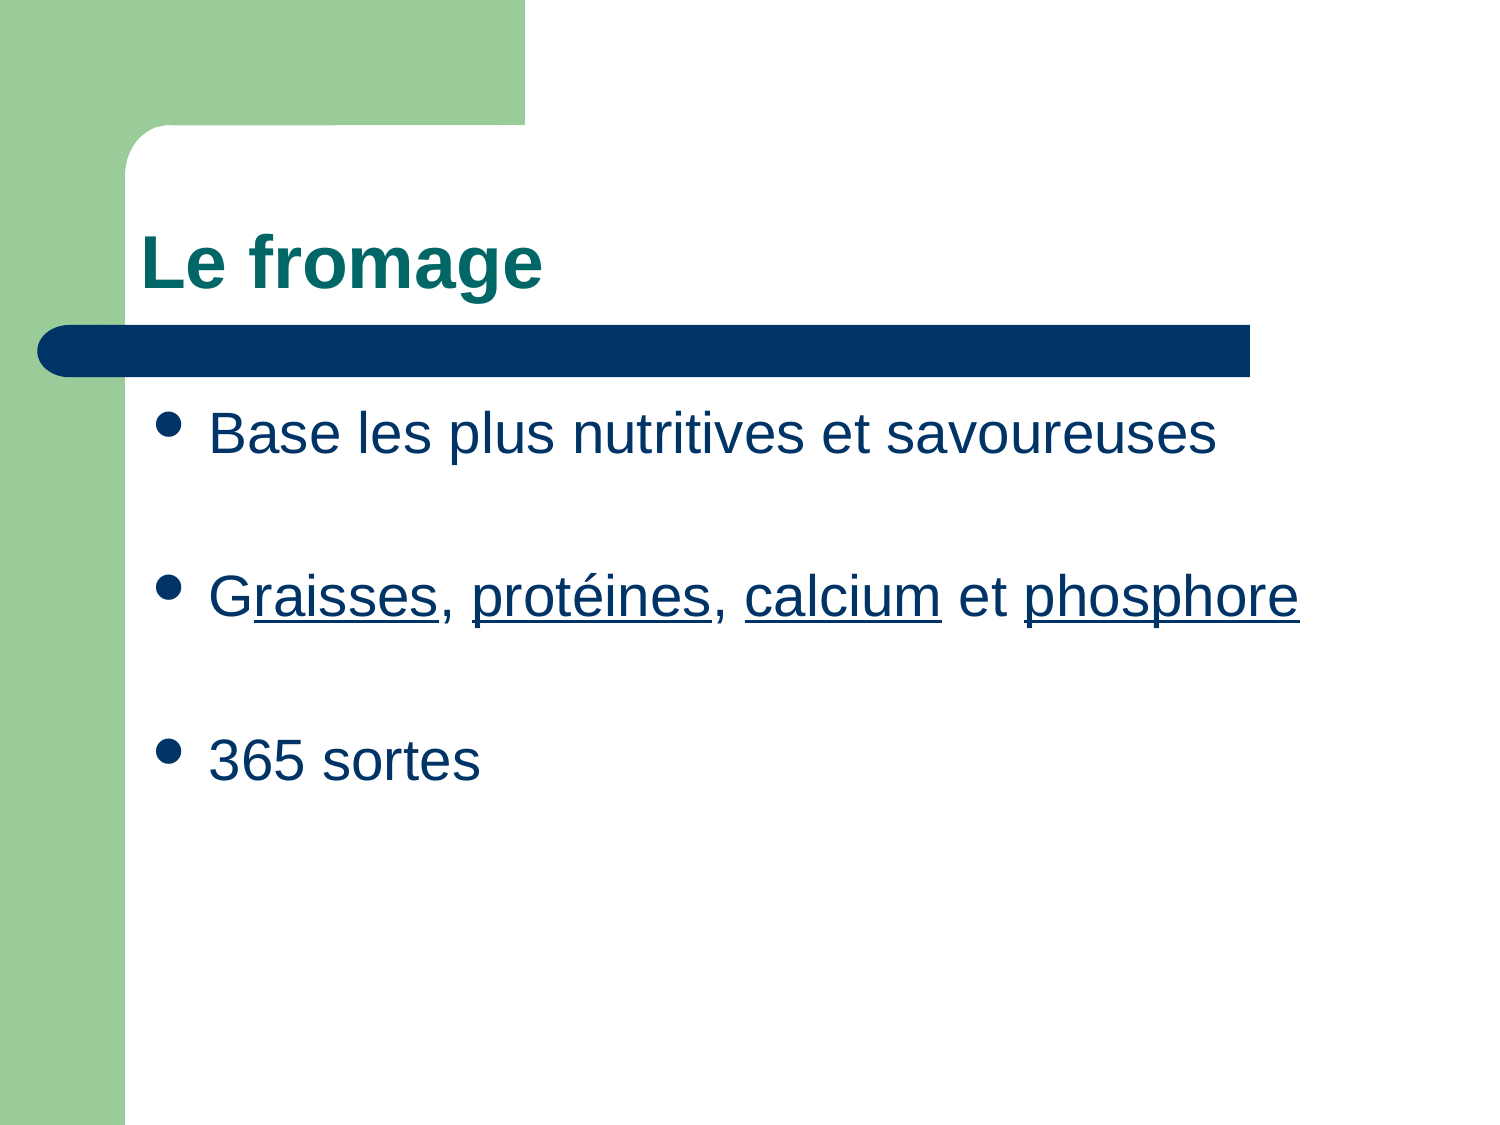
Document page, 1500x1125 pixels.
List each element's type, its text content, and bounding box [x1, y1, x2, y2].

list Base les plus nutritives et savoureuses Graisses, protéines, calcium et phosphore 365 sortes [137, 387, 1400, 999]
title Le fromage [125, 125, 1425, 313]
